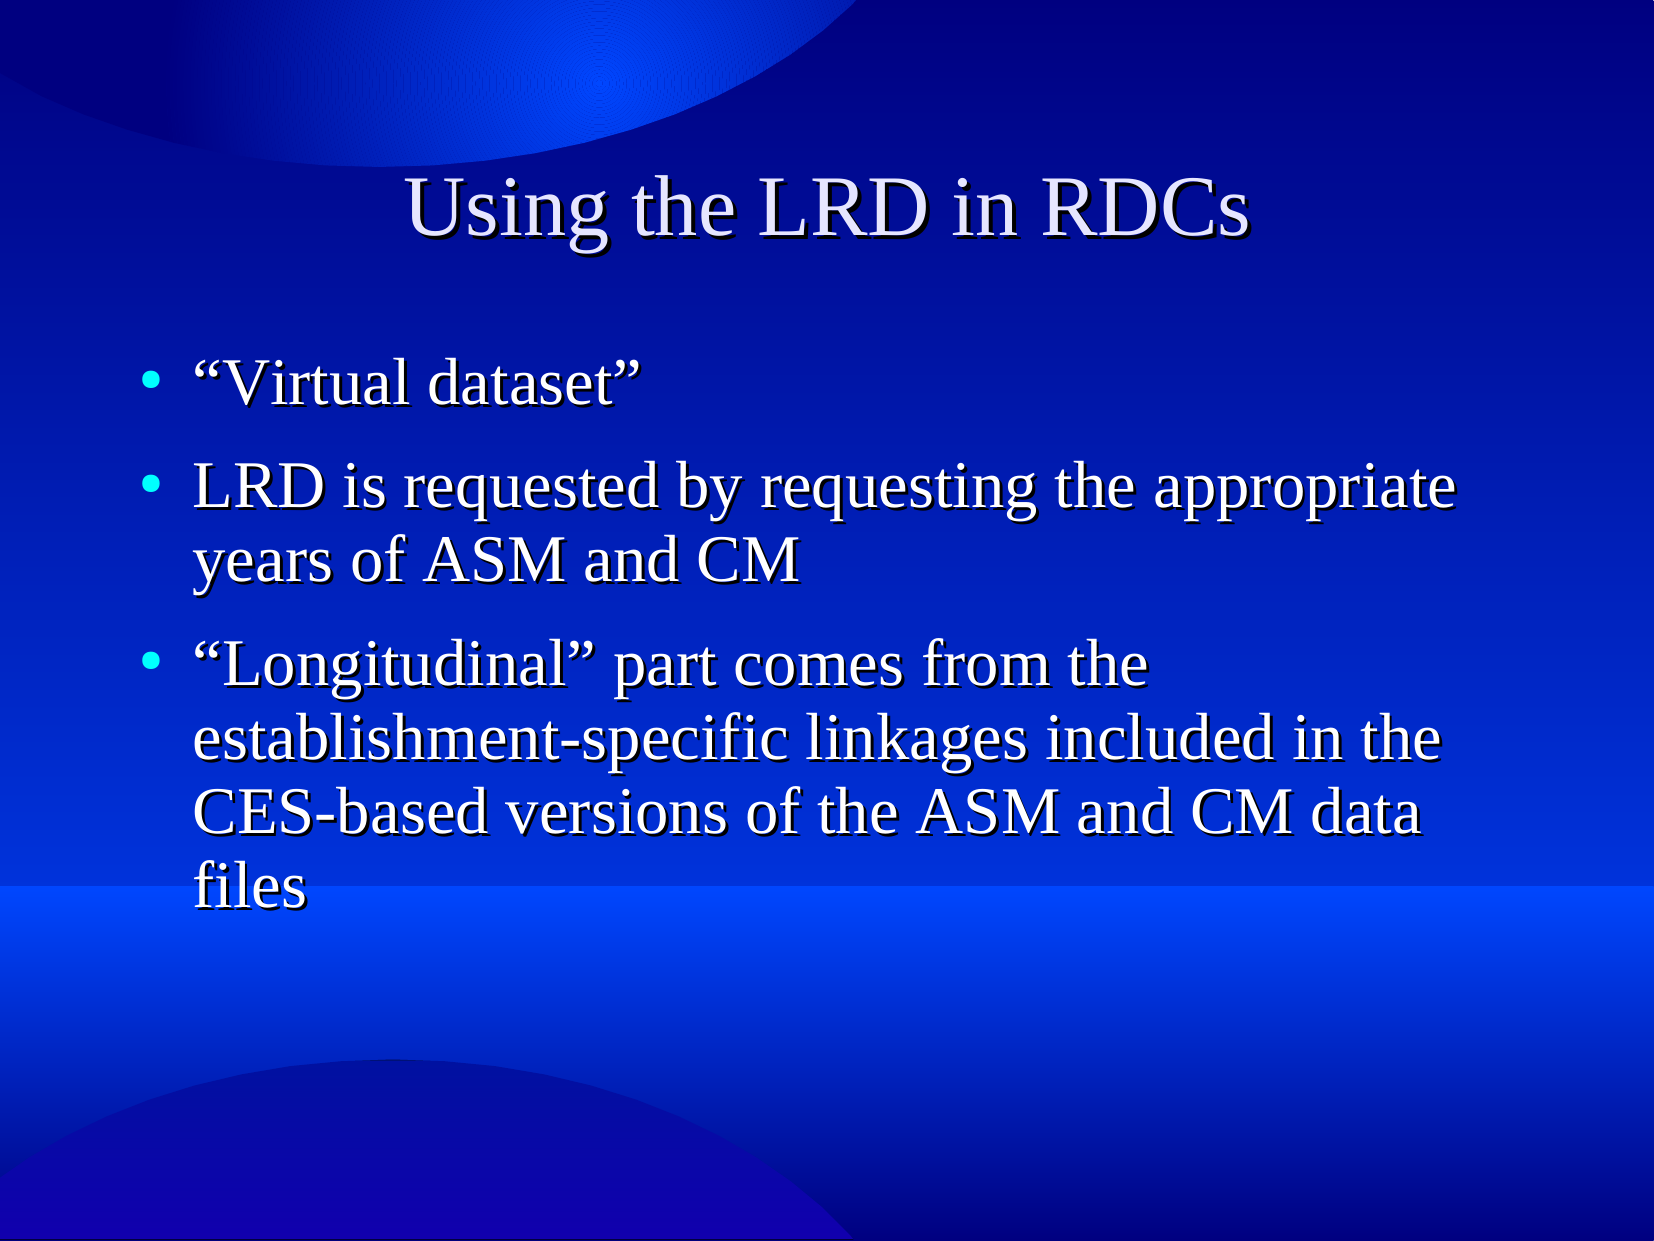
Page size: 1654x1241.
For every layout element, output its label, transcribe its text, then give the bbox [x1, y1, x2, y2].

title Using the LRD in RDCs [121, 102, 1534, 310]
list “Virtual dataset” LRD is requested by requesting the appropriate years of ASM and CM “Longitudinal” part comes from the establishment-specific linkages included in the CES-based versions of the ASM and CM data files [121, 344, 1534, 1164]
